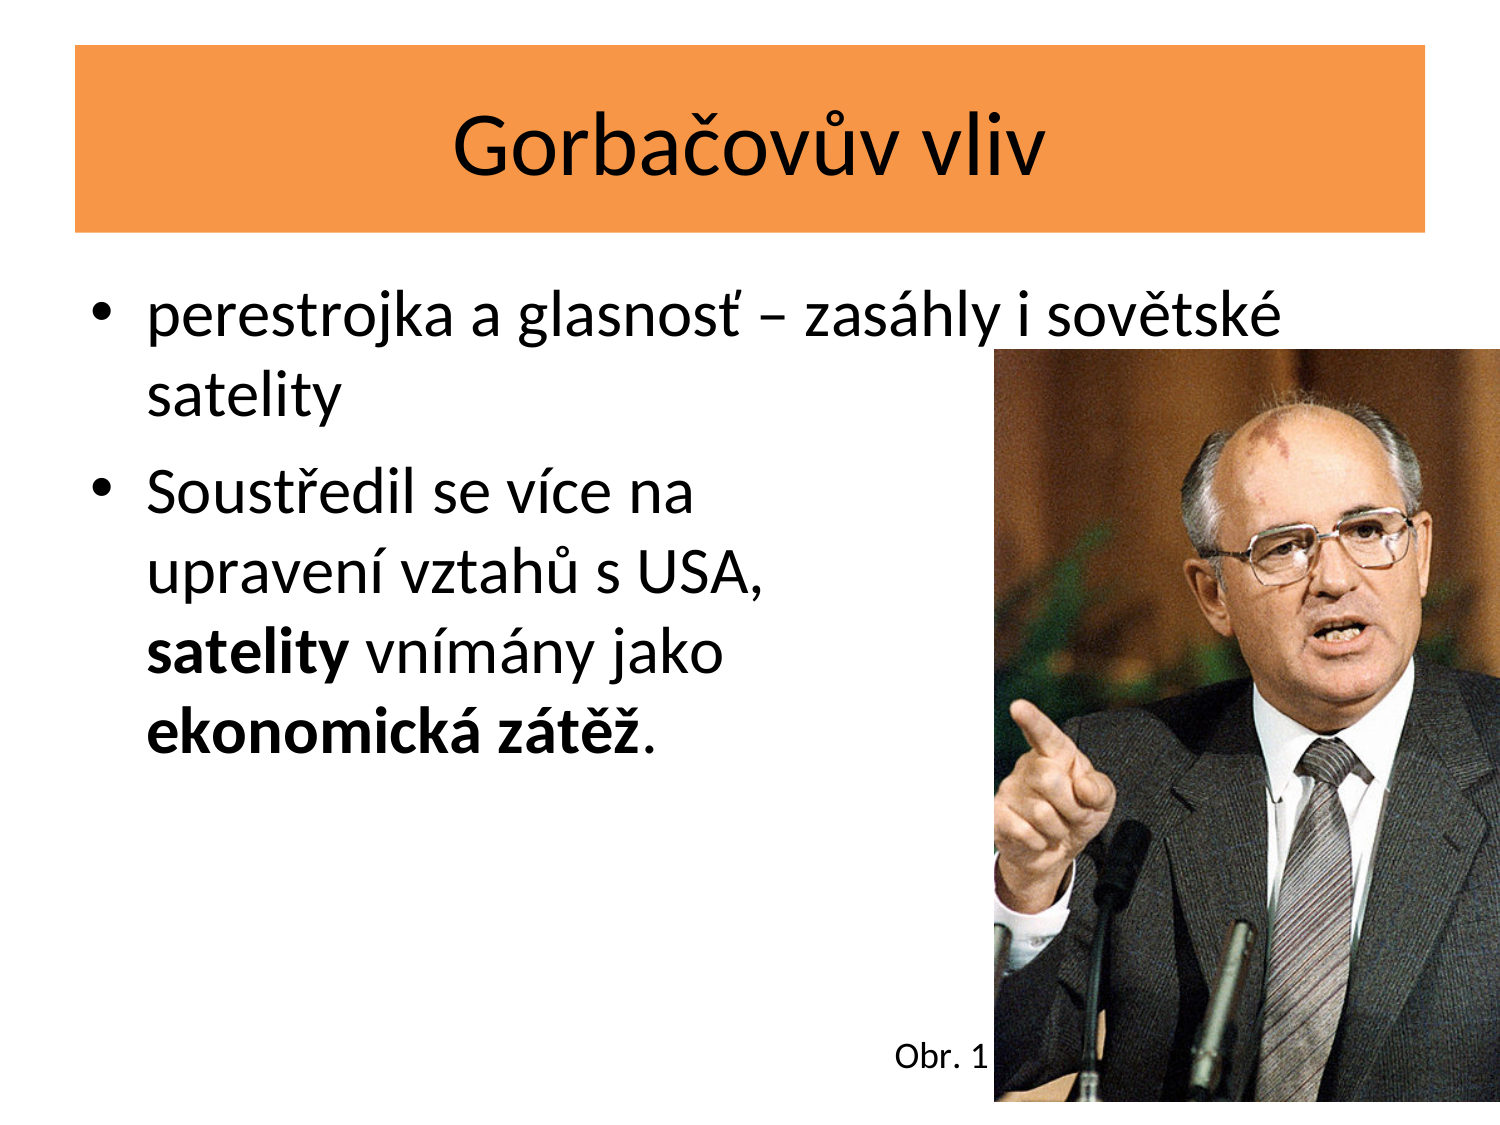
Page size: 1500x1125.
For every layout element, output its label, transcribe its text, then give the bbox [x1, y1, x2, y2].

list perestrojka a glasnosť – zasáhly i sovětské satelity Soustředil se více na upravení vztahů s USA, satelity vnímány jako ekonomická zátěž. [75, 262, 1426, 1006]
title Gorbačovův vliv [75, 45, 1426, 233]
picture [994, 349, 1500, 1102]
text_box Obr. 1 [879, 1023, 1034, 1084]
